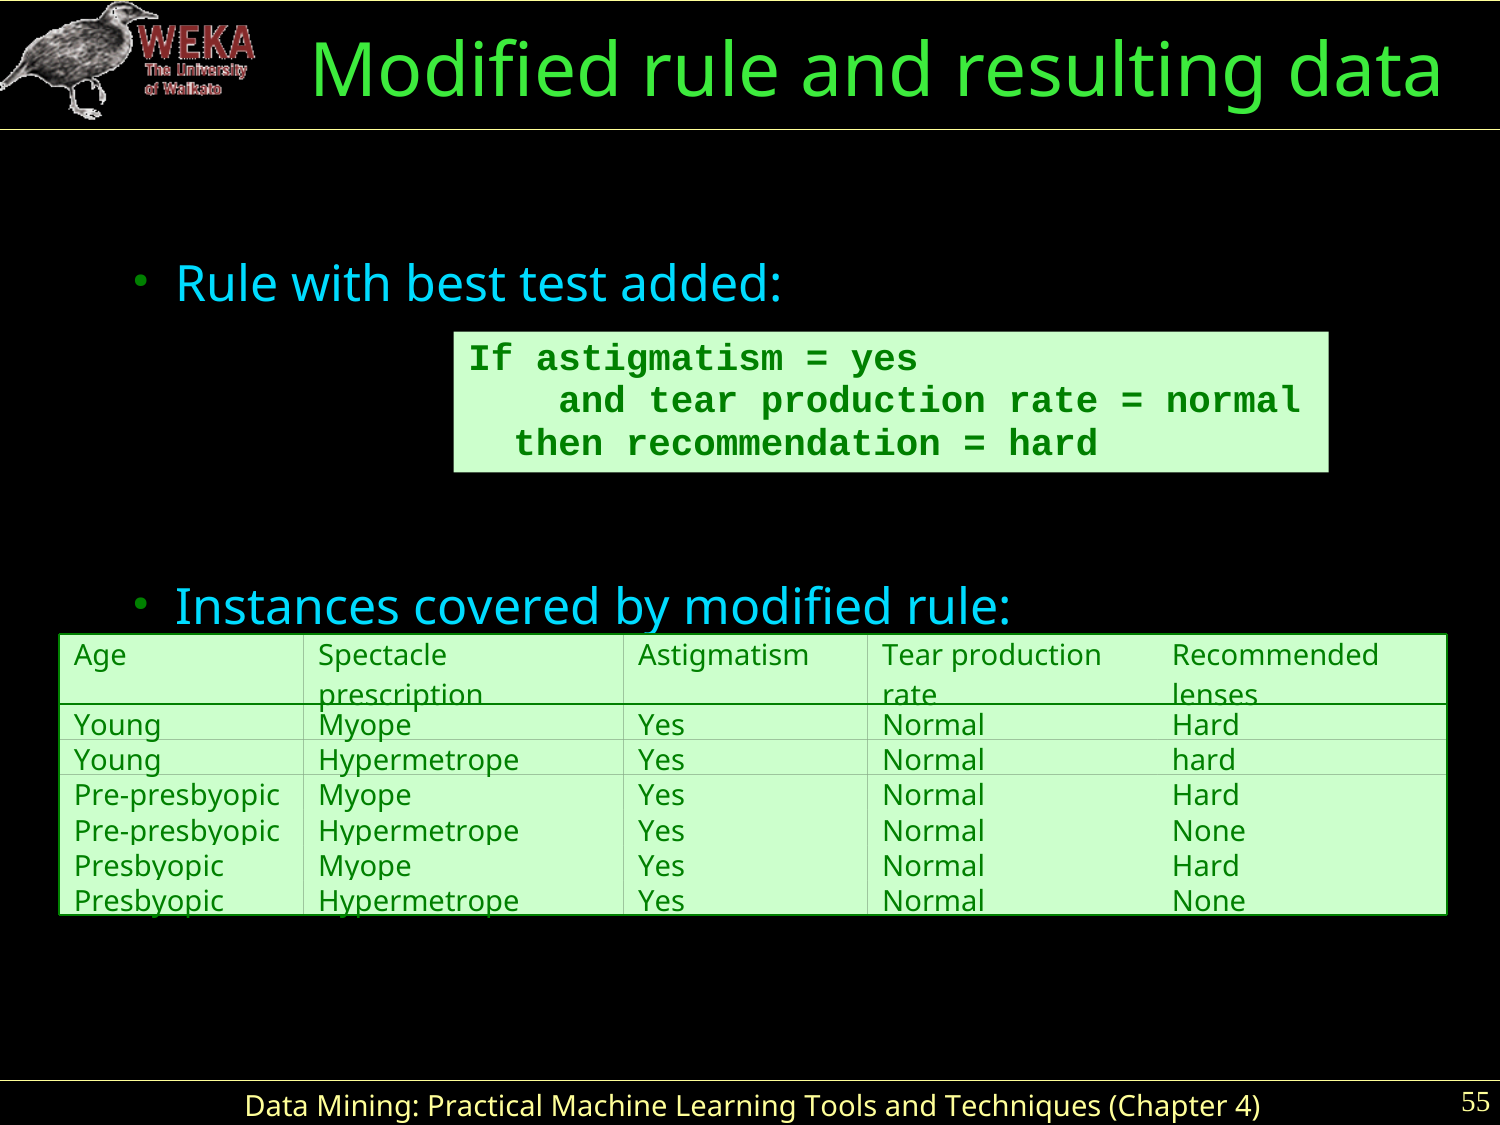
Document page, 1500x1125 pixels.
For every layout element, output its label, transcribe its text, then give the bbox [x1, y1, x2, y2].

text_box Hard [1158, 705, 1446, 740]
text_box Myope [304, 705, 624, 740]
text_box hard [1158, 740, 1446, 775]
text_box Astigmatism [624, 635, 868, 703]
text_box Myope [382, 721, 391, 733]
text_box Hypermetrope [304, 810, 624, 845]
text_box Myope [304, 845, 624, 880]
text_box Recommended lenses [1158, 635, 1446, 703]
text_box Normal [868, 810, 1158, 845]
text_box If astigmatism = yes and tear production rate = normal then recommendation = hard [453, 331, 1329, 473]
text_box Normal [868, 705, 1158, 740]
text_box Presbyopic [60, 880, 304, 914]
text_box Yes [624, 740, 868, 775]
text_box Tear production rate [868, 635, 1158, 703]
text_box Young [147, 721, 156, 733]
text_box Myope [304, 775, 624, 810]
title Modified rule and resulting data [295, 0, 1500, 148]
text_box Normal [868, 880, 1158, 914]
text_box Presbyopic [60, 845, 304, 880]
text_box Spectacle prescription [304, 635, 624, 703]
text_box Yes [624, 880, 868, 914]
text_box Age [60, 635, 304, 703]
text_box Pre-presbyopic [60, 810, 304, 845]
text_box Hypermetrope [304, 740, 624, 775]
text_box Hard [1158, 775, 1446, 810]
text_box Myope [382, 862, 391, 874]
text_box Normal [868, 775, 1158, 810]
text_box Yes [624, 705, 868, 740]
text_box Young [60, 705, 304, 740]
text_box Young [147, 756, 156, 768]
text_box Young [60, 740, 304, 775]
text_box None [1158, 810, 1446, 845]
text_box Yes [624, 810, 868, 845]
text_box Normal [868, 740, 1158, 775]
text_box Normal [868, 845, 1158, 880]
text_box Yes [624, 845, 868, 880]
picture [0, 1, 266, 129]
text_box Hypermetrope [304, 880, 624, 914]
text_box Rule with best test added: Instances covered by modified rule: [118, 240, 1356, 633]
text_box Yes [624, 775, 868, 810]
text_box Pre-presbyopic [60, 775, 304, 810]
text_box Hard [1158, 845, 1446, 880]
text_box Myope [382, 791, 391, 803]
text_box None [1158, 880, 1446, 914]
